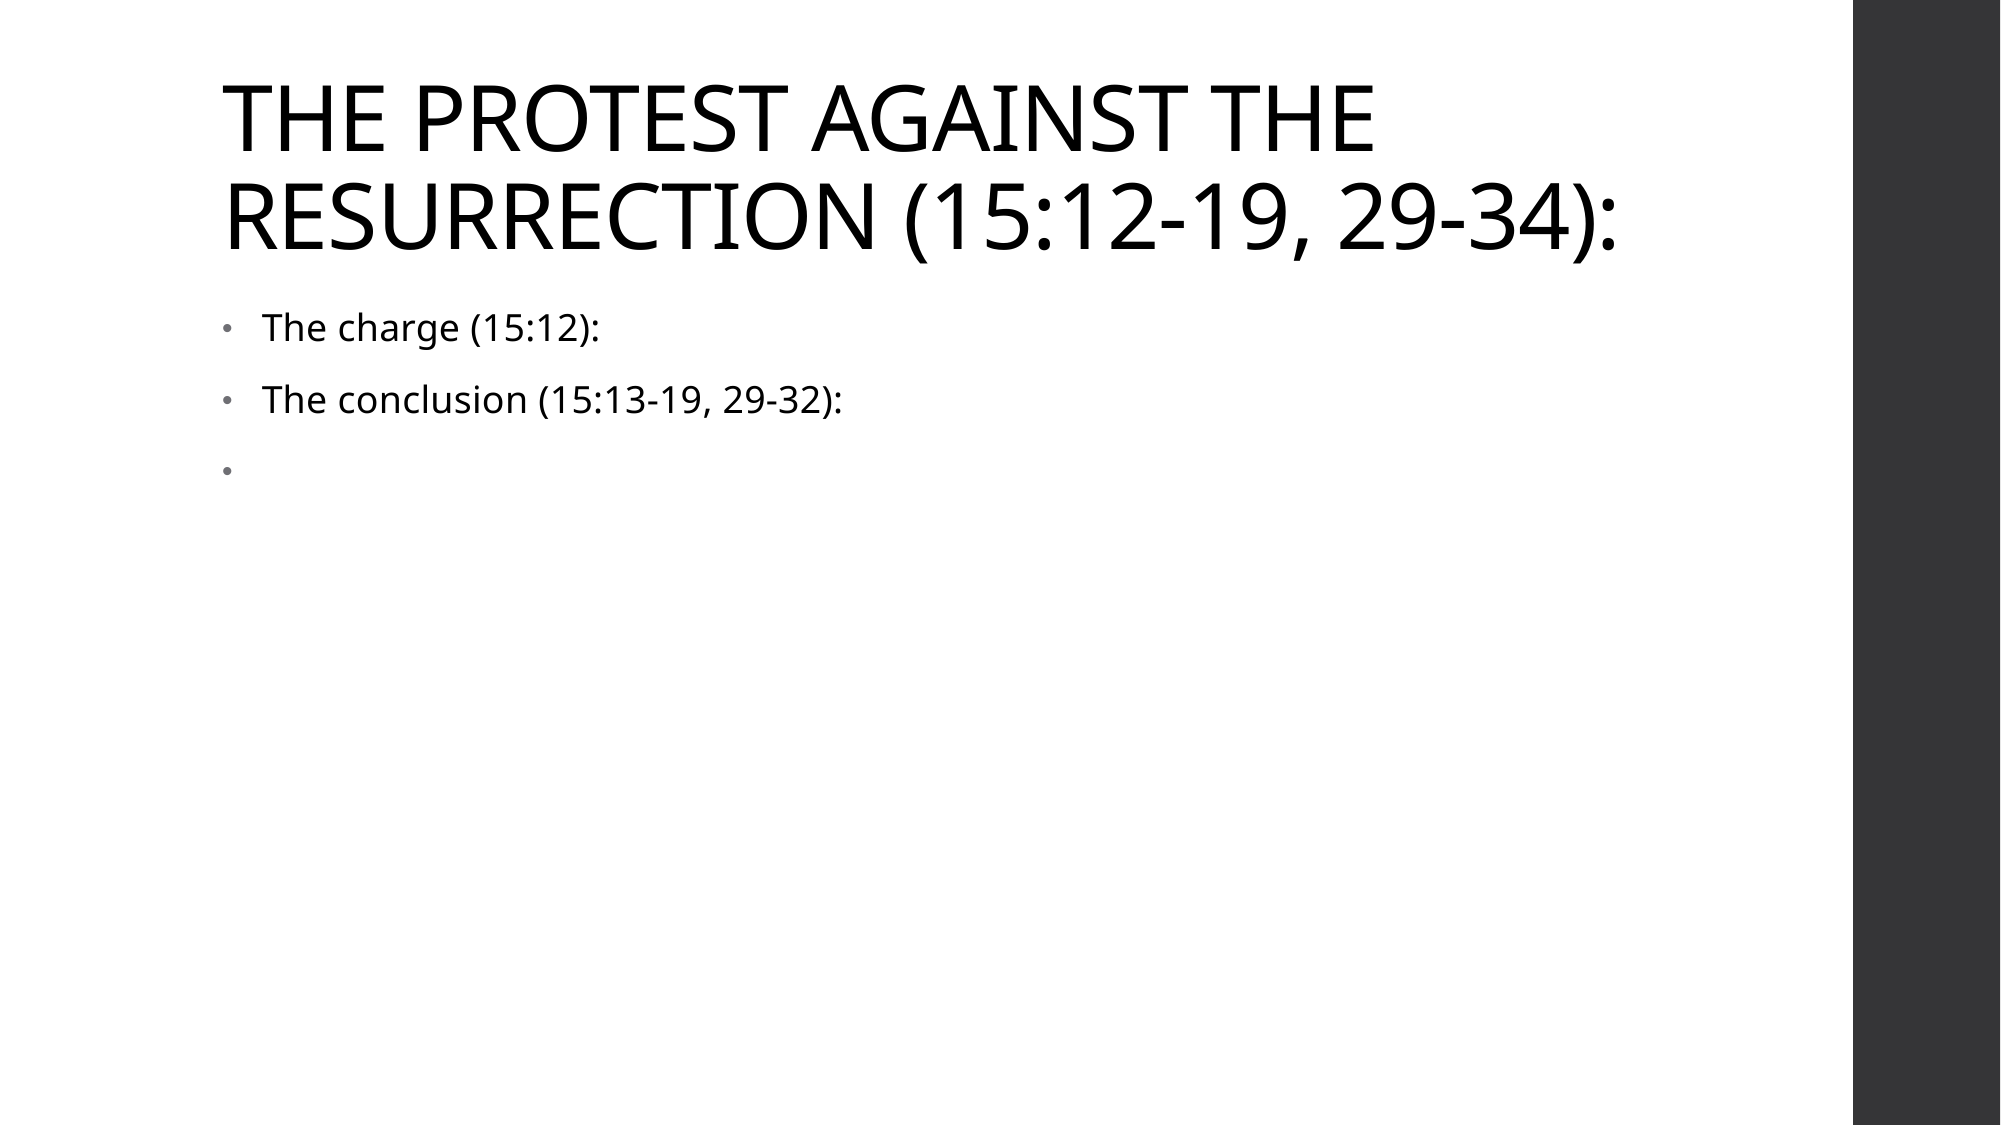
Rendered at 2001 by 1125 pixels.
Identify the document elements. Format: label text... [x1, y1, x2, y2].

list The charge (15:12): The conclusion (15:13-19, 29-32): [206, 299, 1617, 1014]
title THE PROTEST AGAINST THE RESURRECTION (15:12-19, 29-34): [206, 60, 1797, 278]
